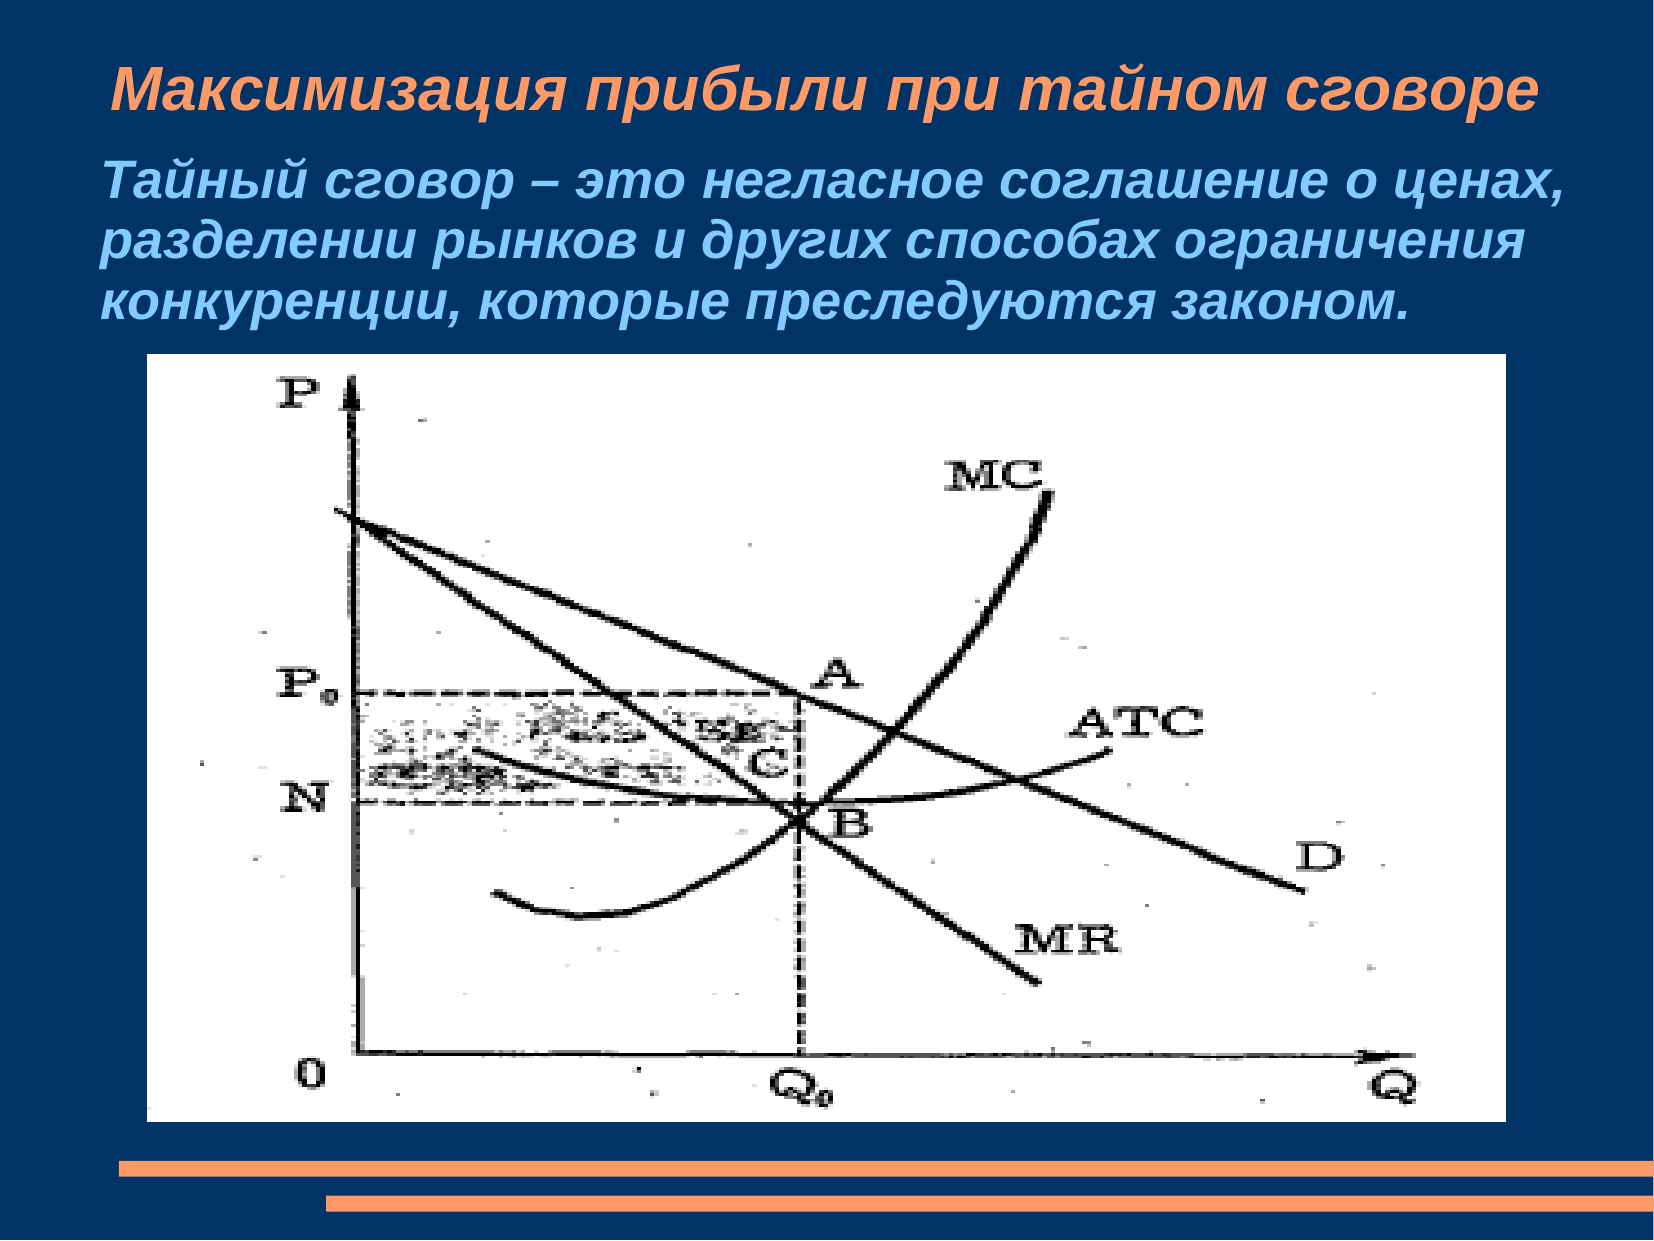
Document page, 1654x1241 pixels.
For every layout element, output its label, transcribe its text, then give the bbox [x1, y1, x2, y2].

title Максимизация прибыли при тайном сговоре [88, 29, 1565, 148]
picture [147, 354, 1506, 1123]
title Тайный сговор – это негласное соглашение о ценах, разделении рынков и других способах ограничения конкуренции, которые преследуются законом. [100, 147, 1577, 333]
